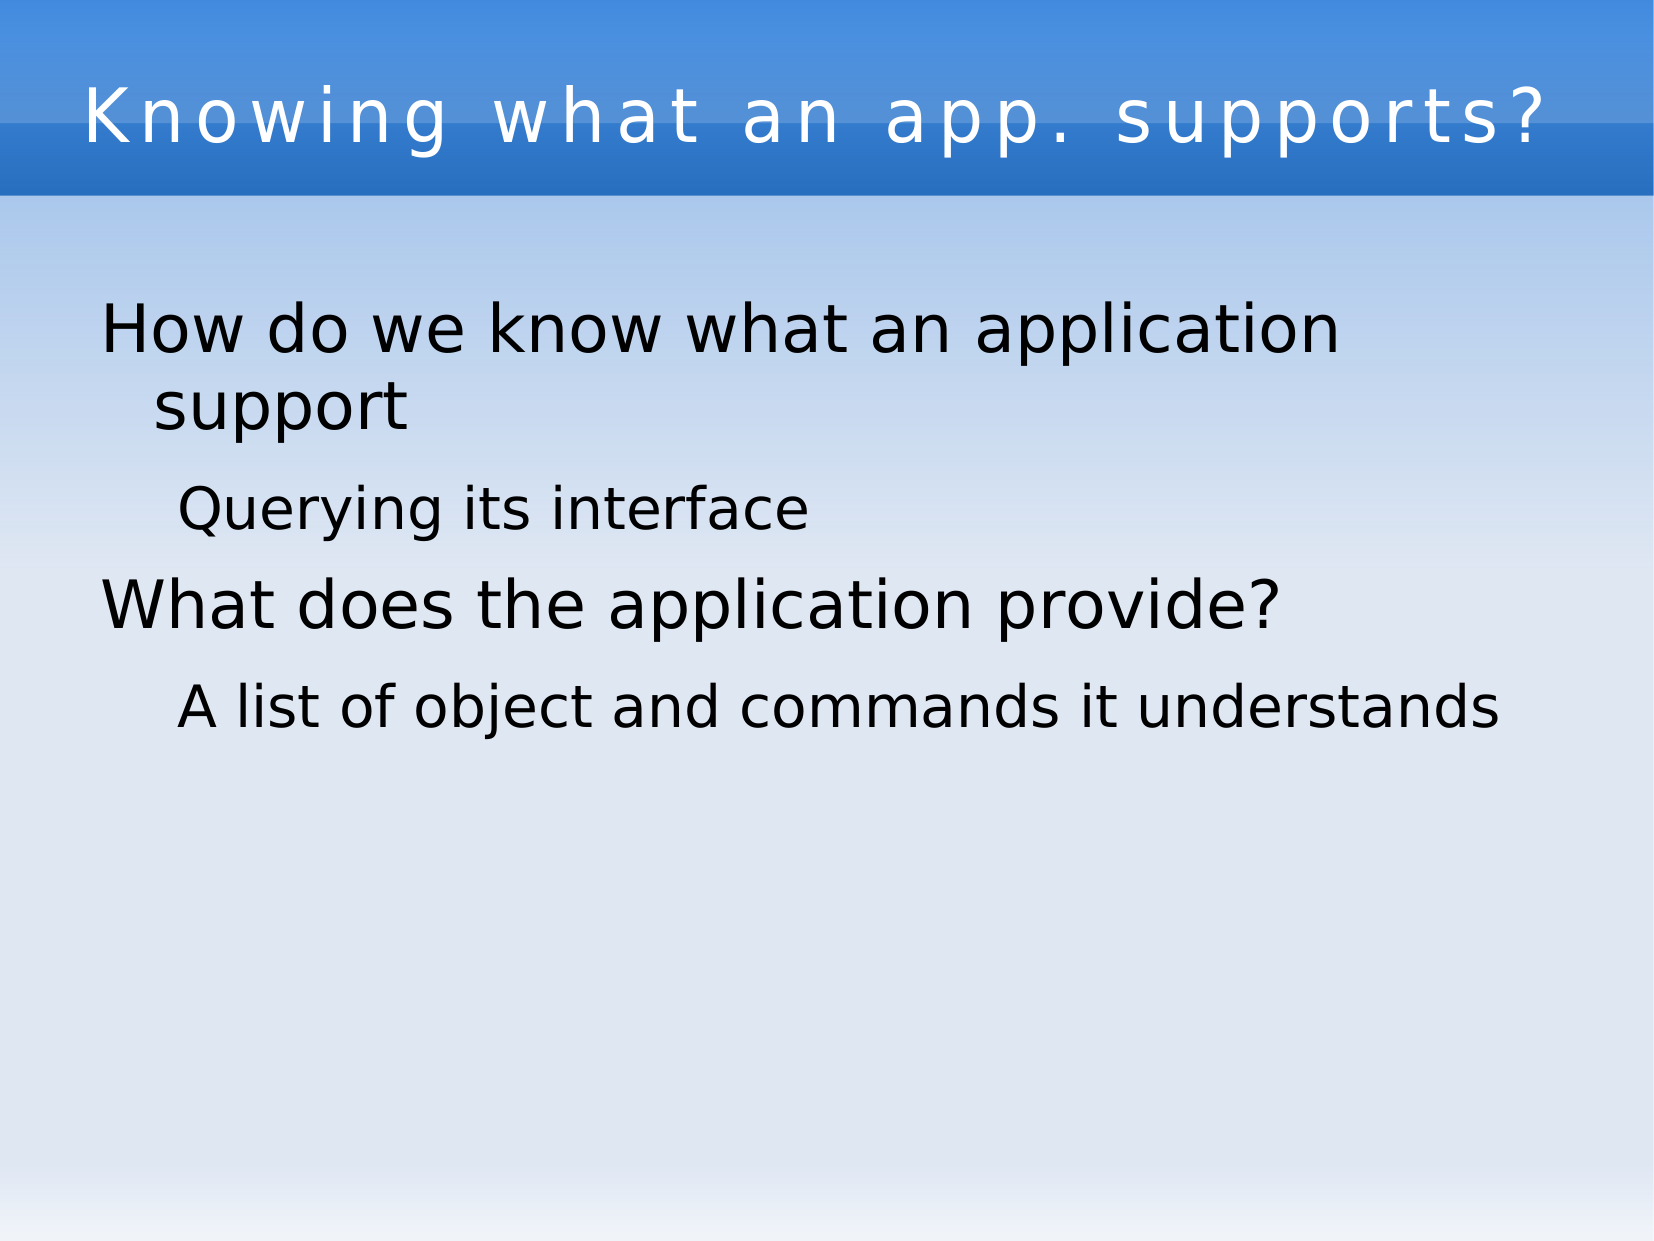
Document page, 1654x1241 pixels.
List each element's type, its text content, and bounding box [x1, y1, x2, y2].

list How do we know what an application support Querying its interface What does the application provide? A list of object and commands it understands [82, 290, 1571, 1109]
picture [0, 0, 1654, 1241]
title Knowing what an app. supports? [82, 56, 1571, 178]
